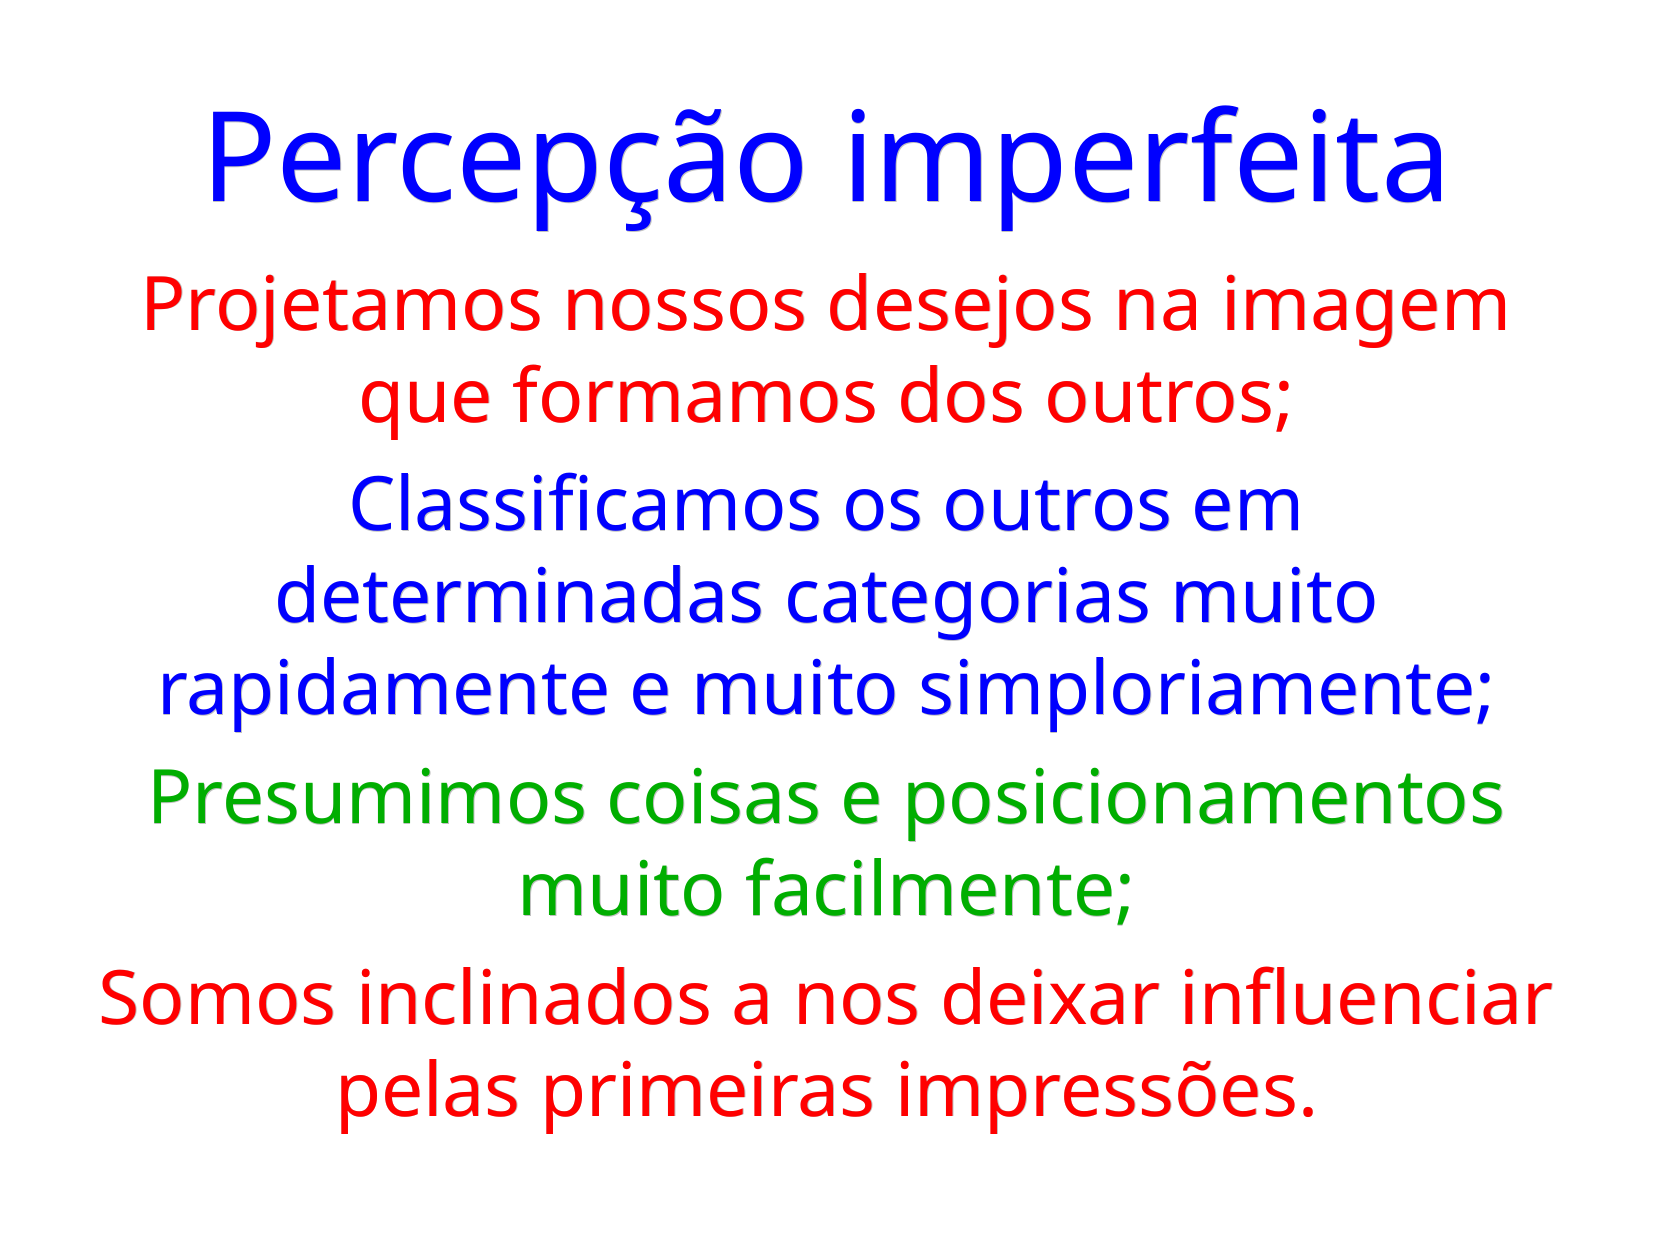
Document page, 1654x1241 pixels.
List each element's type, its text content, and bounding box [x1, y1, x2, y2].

title Percepção imperfeita [82, 41, 1571, 248]
list Projetamos nossos desejos na imagem que formamos dos outros; Classificamos os outros em determinadas categorias muito rapidamente e muito simploriamente; Presumimos coisas e posicionamentos muito facilmente; Somos inclinados a nos deixar influenciar pelas primeiras impressões. [82, 248, 1571, 1203]
